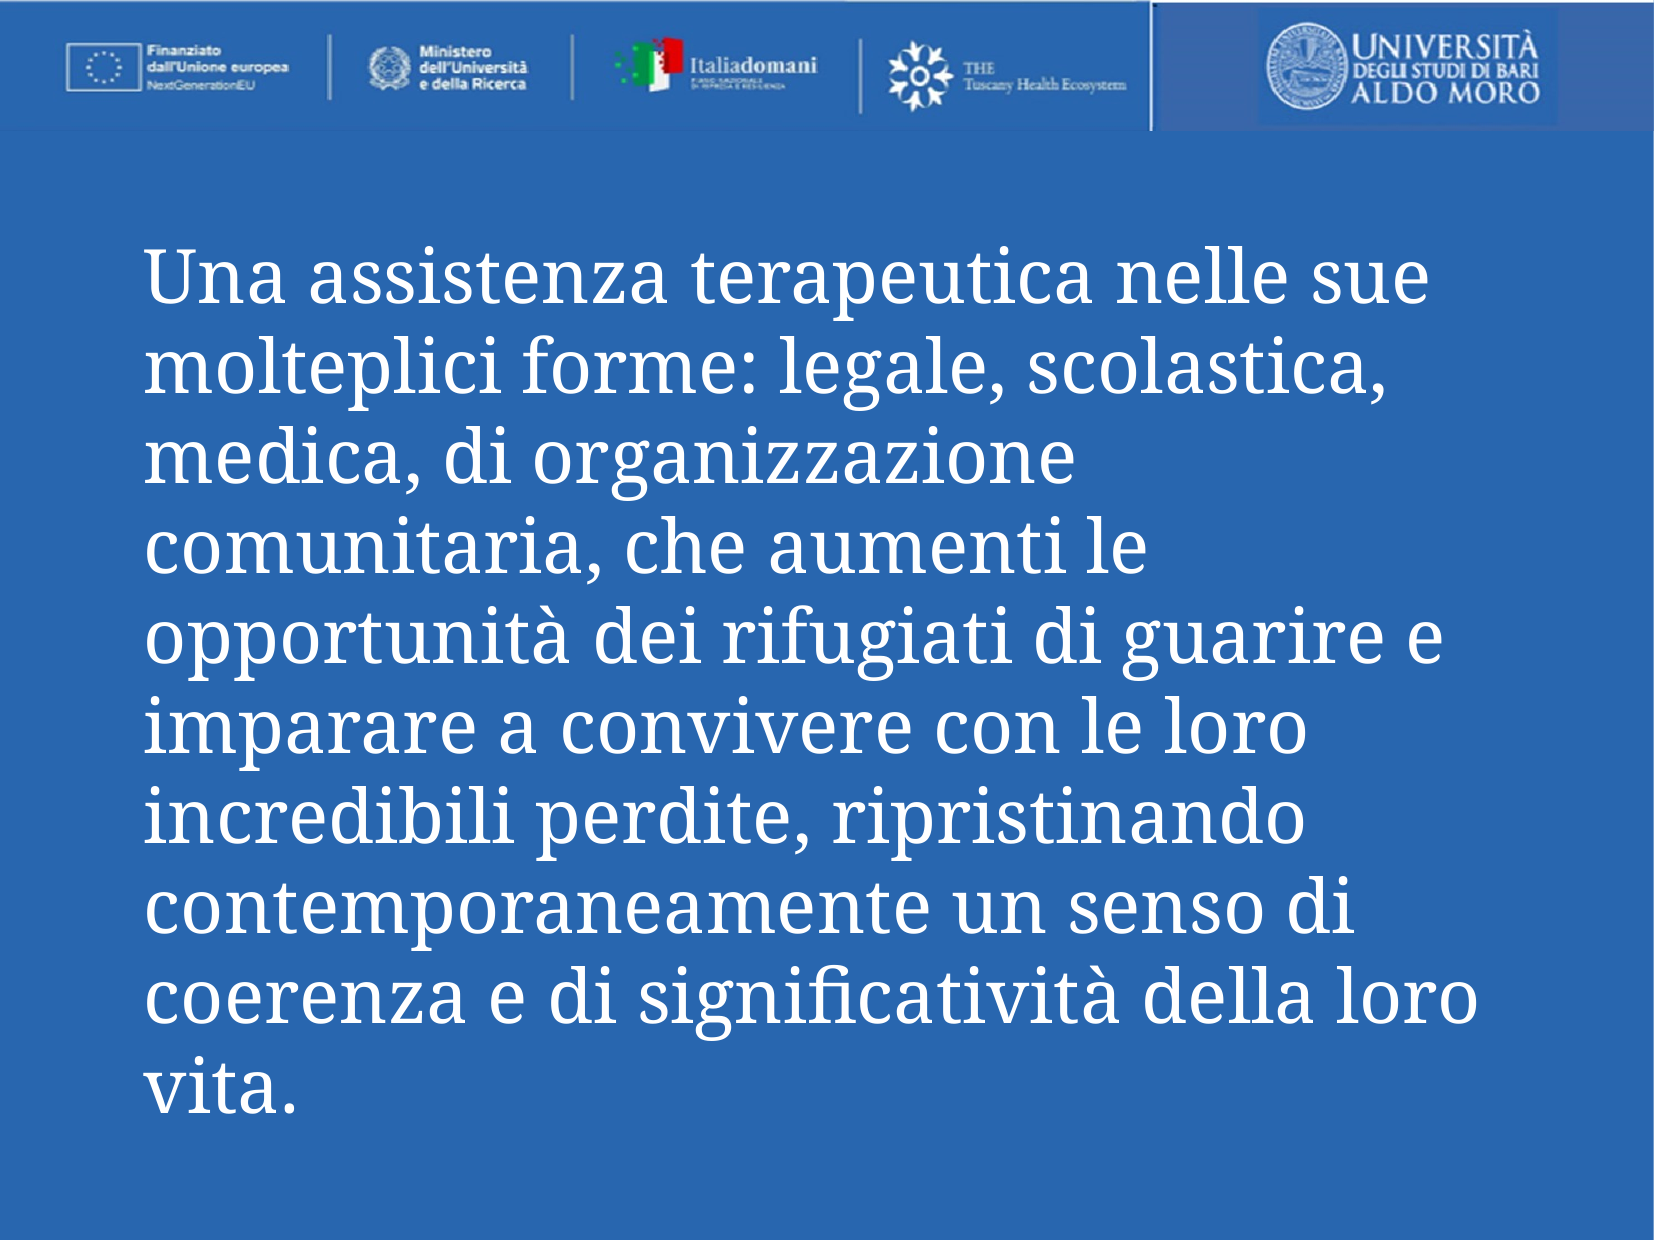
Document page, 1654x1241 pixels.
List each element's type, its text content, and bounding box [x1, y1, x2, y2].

picture [0, 0, 1654, 132]
subtitle Una assistenza terapeutica nelle sue molteplici forme: legale, scolastica, medica, di organizzazione comunitaria, che aumenti le opportunità dei rifugiati di guarire e imparare a convivere con le loro incredibili perdite, ripristinando contemporaneamente un senso di coerenza e di significatività della loro vita. info@etnopsi.it [129, 220, 1553, 959]
